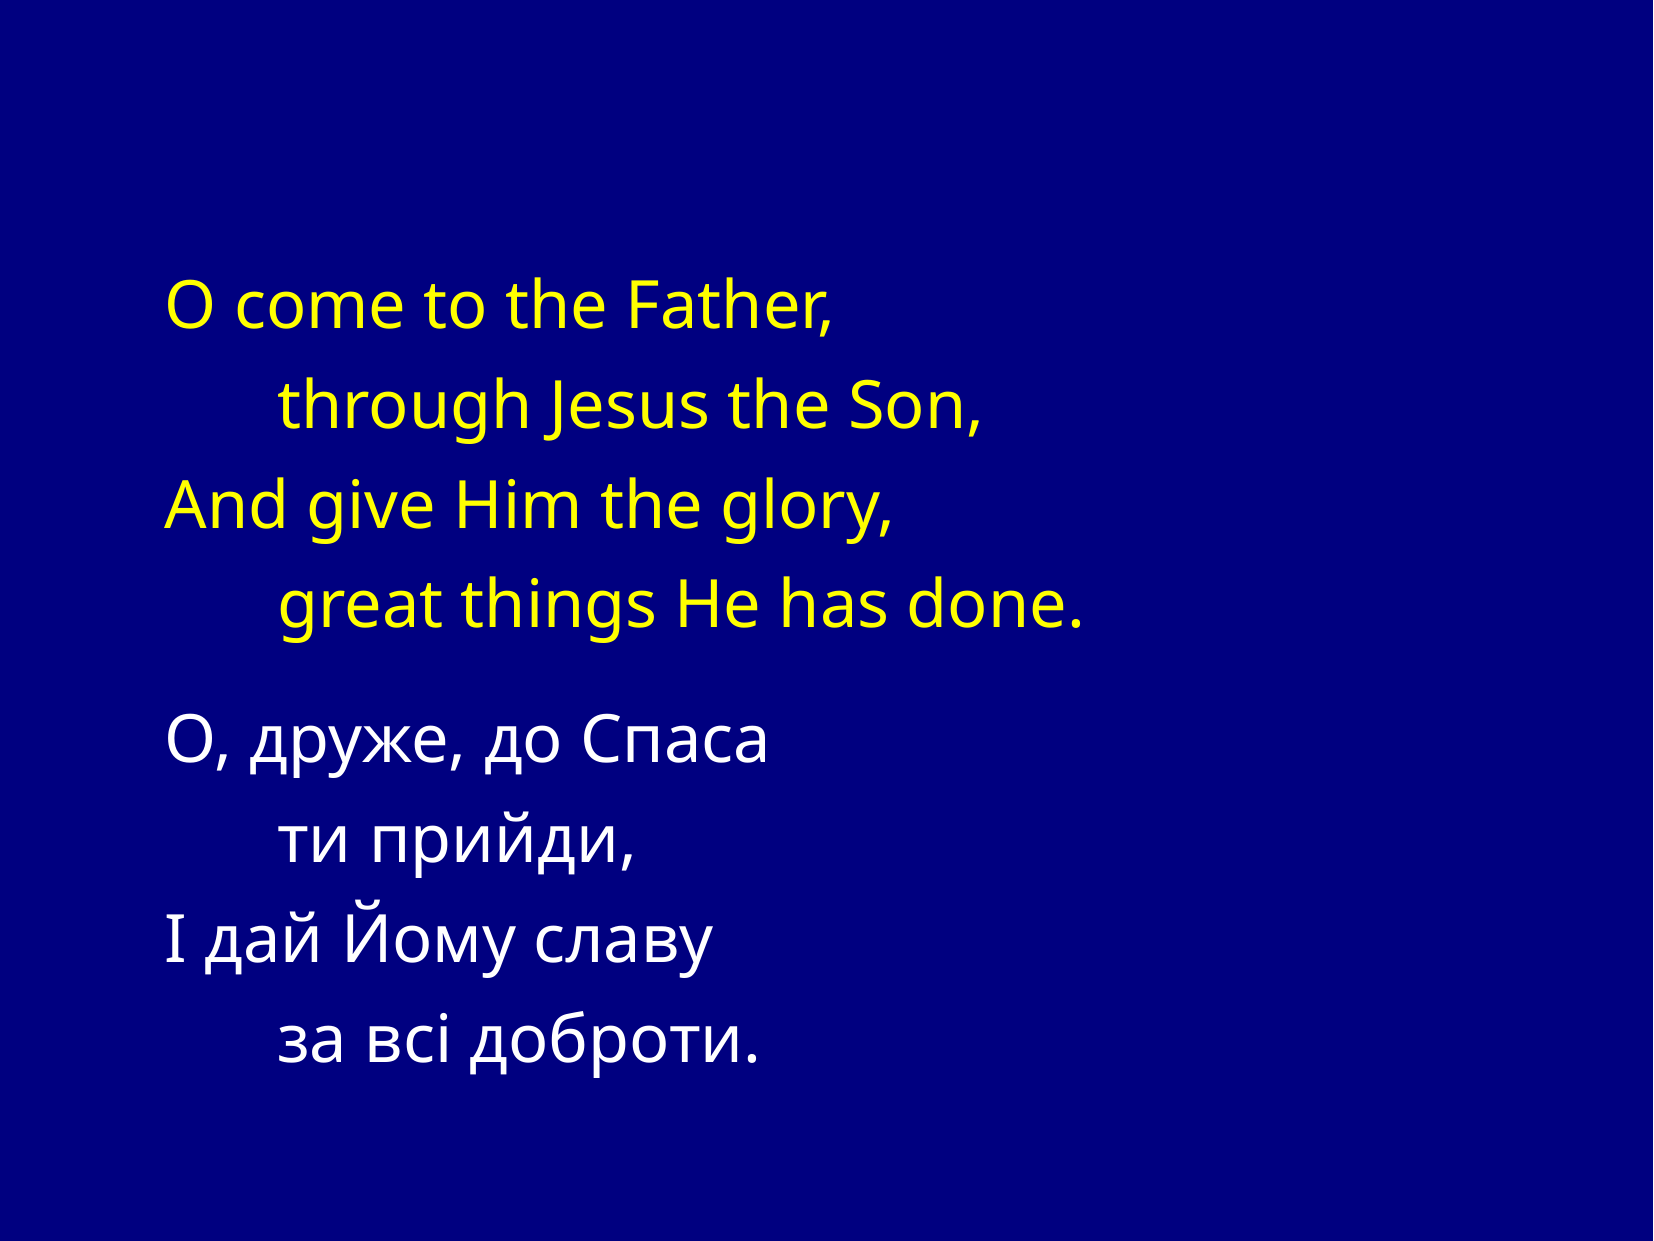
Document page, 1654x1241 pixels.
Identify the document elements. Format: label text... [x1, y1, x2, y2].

text_box О, друже, до Спаса ти прийди, І дай Йому славу за всі доброти. [37, 675, 1651, 1163]
text_box O come to the Father, through Jesus the Son, And give Him the glory, great things He has done. [37, 150, 1651, 638]
